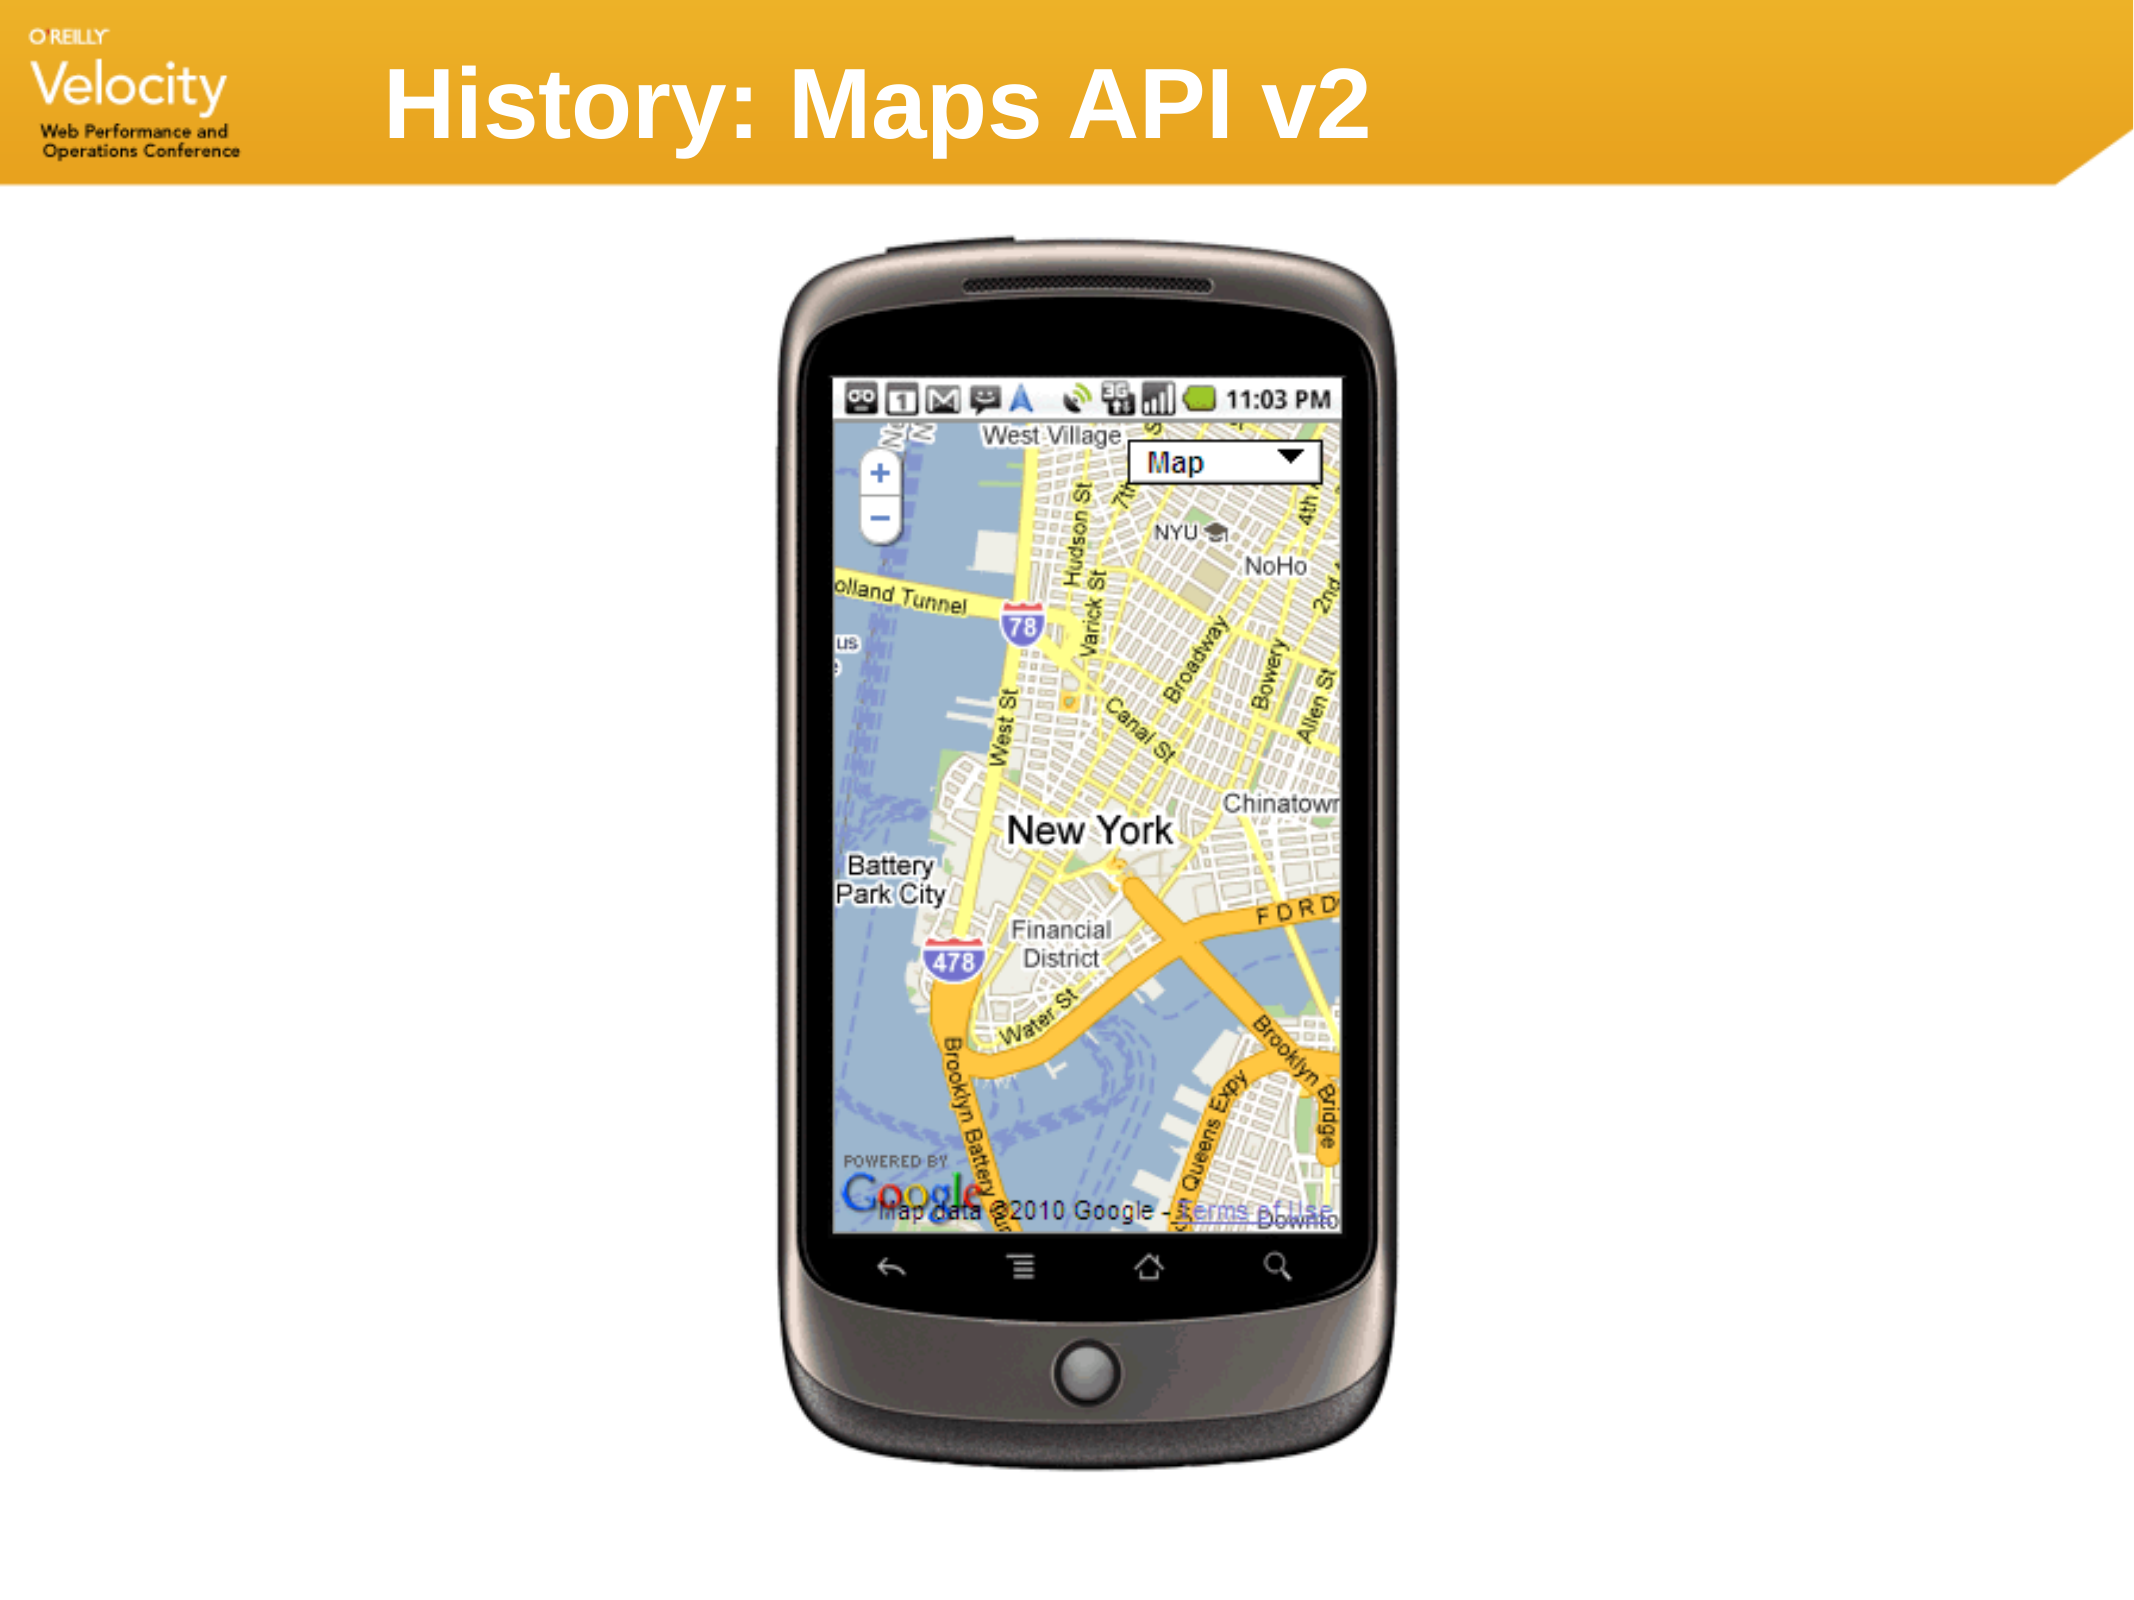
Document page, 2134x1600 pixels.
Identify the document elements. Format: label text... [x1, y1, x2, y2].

picture [0, 0, 2134, 1600]
title History: Maps API v2 [375, 17, 2026, 191]
